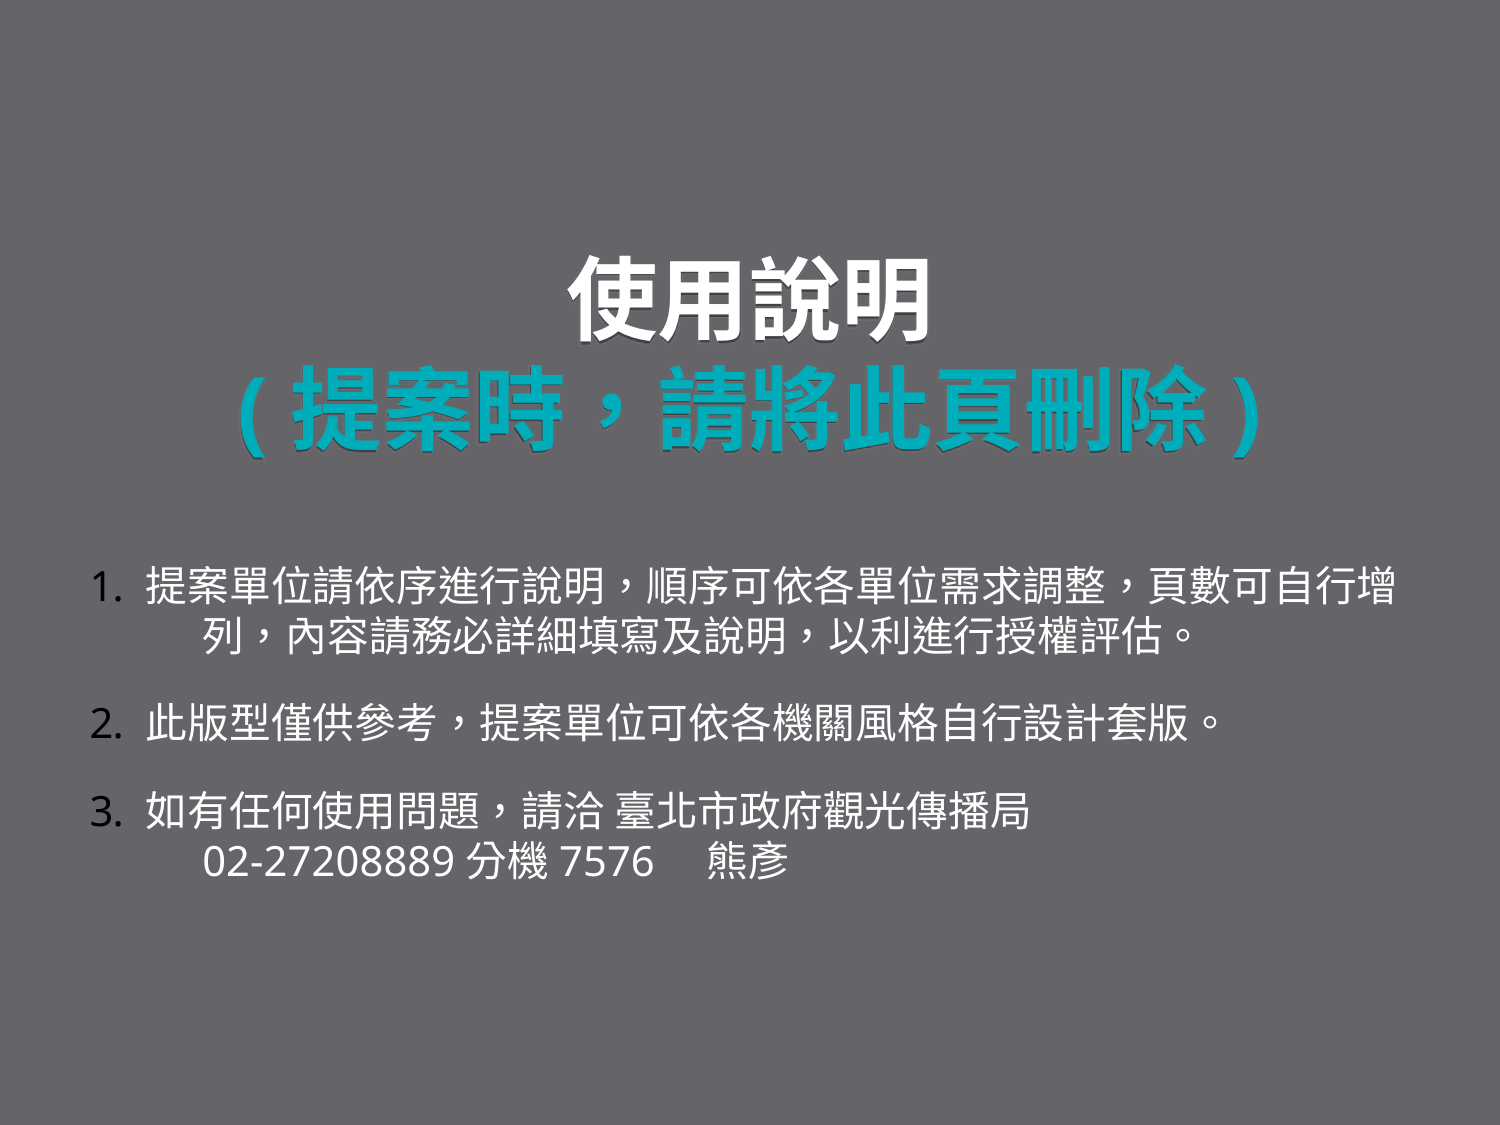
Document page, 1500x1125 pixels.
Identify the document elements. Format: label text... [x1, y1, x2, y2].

text_box 提案單位請依序進行說明，順序可依各單位需求調整，頁數可自行增列，內容請務必詳細填寫及說明，以利進行授權評估。 此版型僅供參考，提案單位可依各機關風格自行設計套版。 如有任何使用問題，請洽 臺北市政府觀光傳播局 02-27208889分機7576 熊彥 [75, 552, 1444, 892]
title 使用說明 (提案時，請將此頁刪除) [74, 217, 1425, 486]
